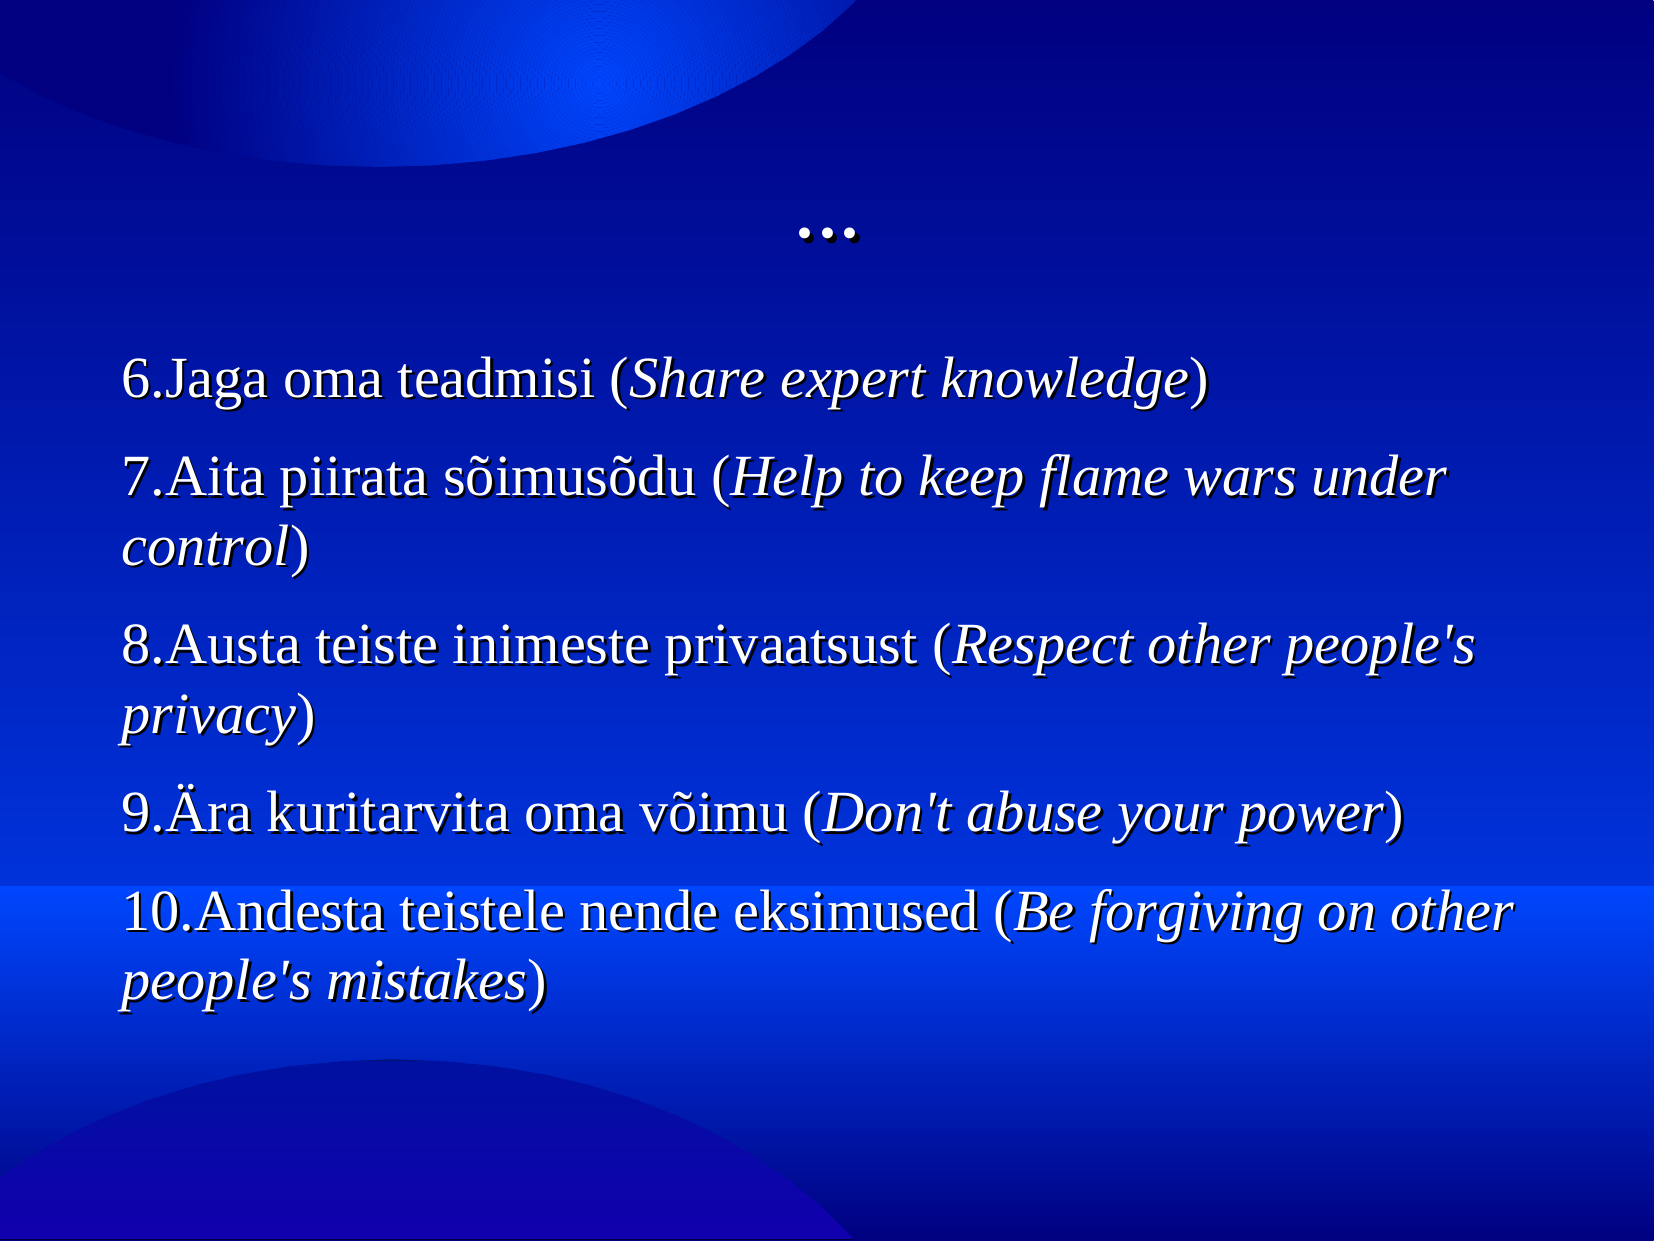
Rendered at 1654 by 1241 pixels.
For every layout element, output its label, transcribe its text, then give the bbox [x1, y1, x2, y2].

list 6.Jaga oma teadmisi (Share expert knowledge) 7.Aita piirata sõimusõdu (Help to keep flame wars under control) 8.Austa teiste inimeste privaatsust (Respect other people's privacy) 9.Ära kuritarvita oma võimu (Don't abuse your power) 10.Andesta teistele nende eksimused (Be forgiving on other people's mistakes) [121, 344, 1534, 1127]
title ... [121, 102, 1534, 311]
